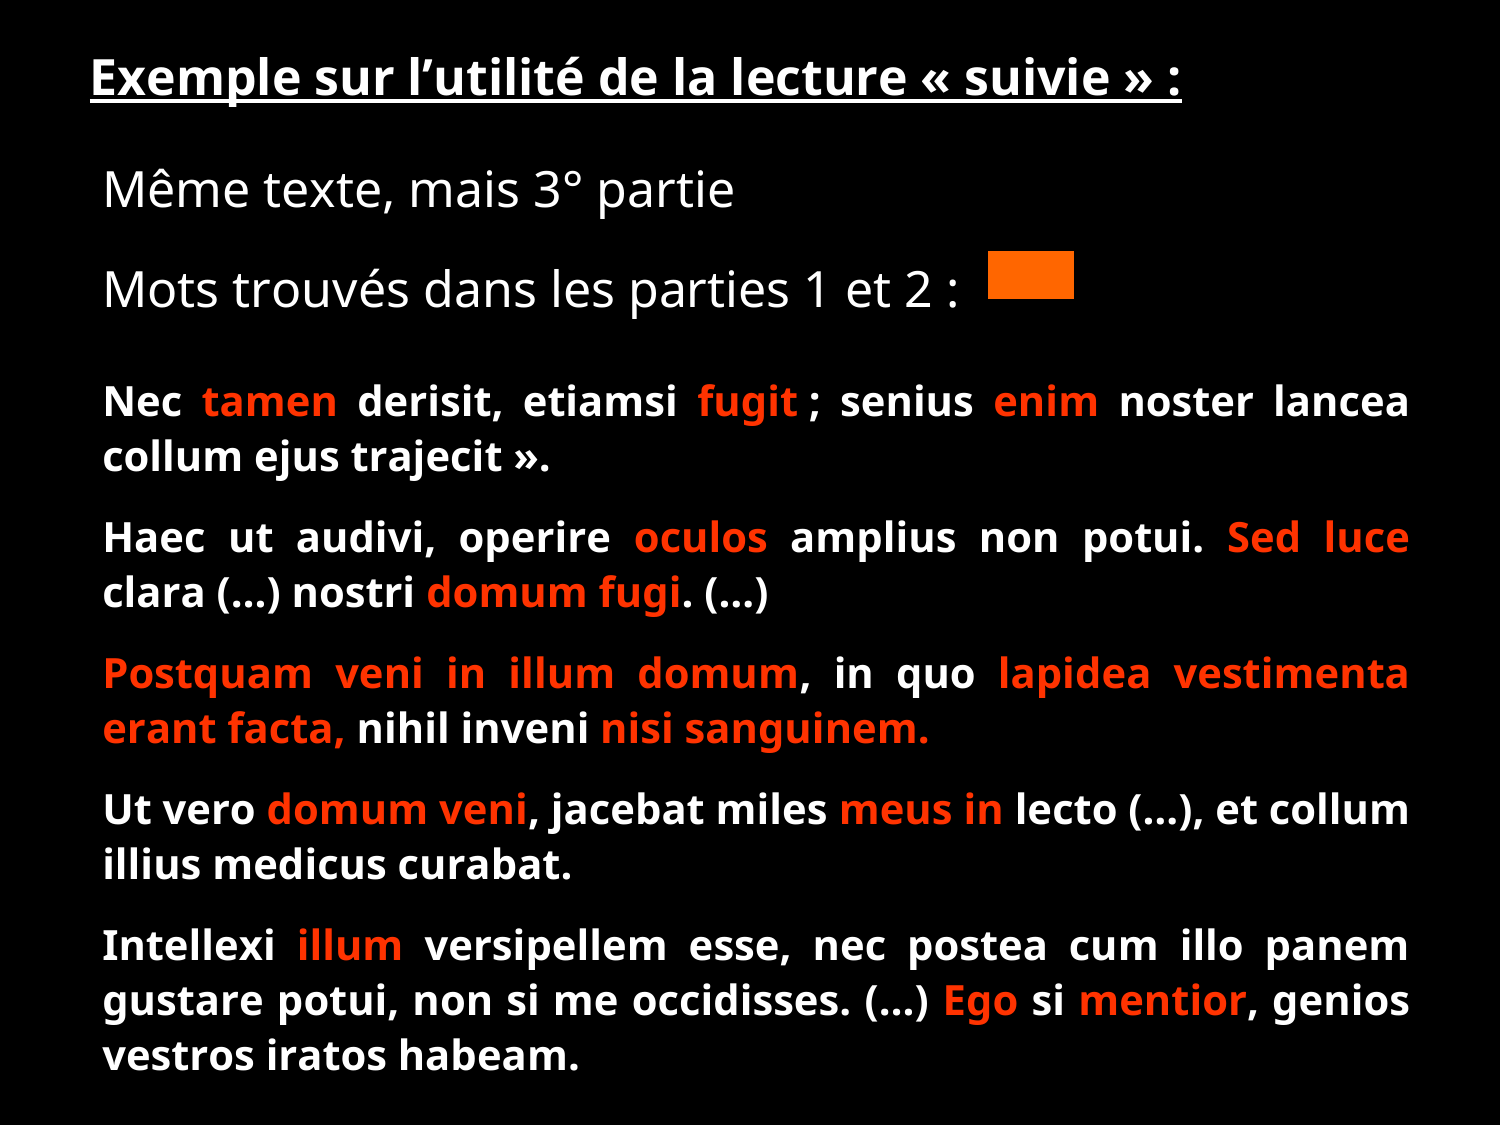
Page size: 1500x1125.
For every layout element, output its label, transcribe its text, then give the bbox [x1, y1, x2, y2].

text_box Mots trouvés dans les parties 1 et 2 : [87, 249, 1375, 326]
text_box Même texte, mais 3° partie [87, 149, 1363, 226]
text_box Nec tamen derisit, etiamsi fugit ; senius enim noster lancea collum ejus trajecit ». Haec ut audivi, operire oculos amplius non potui. Sed luce clara (…) nostri domum fugi. (…) Postquam veni in illum domum, in quo lapidea vestimenta erant facta, nihil inveni nisi sanguinem. Ut vero domum veni, jacebat miles meus in lecto (…), et collum illius medicus curabat. Intellexi illum versipellem esse, nec postea cum illo panem gustare potui, non si me occidisses. (…) Ego si mentior, genios vestros iratos habeam. [87, 362, 1426, 1087]
text_box Exemple sur l’utilité de la lecture « suivie » : [75, 37, 1338, 113]
text_box [987, 249, 1075, 300]
